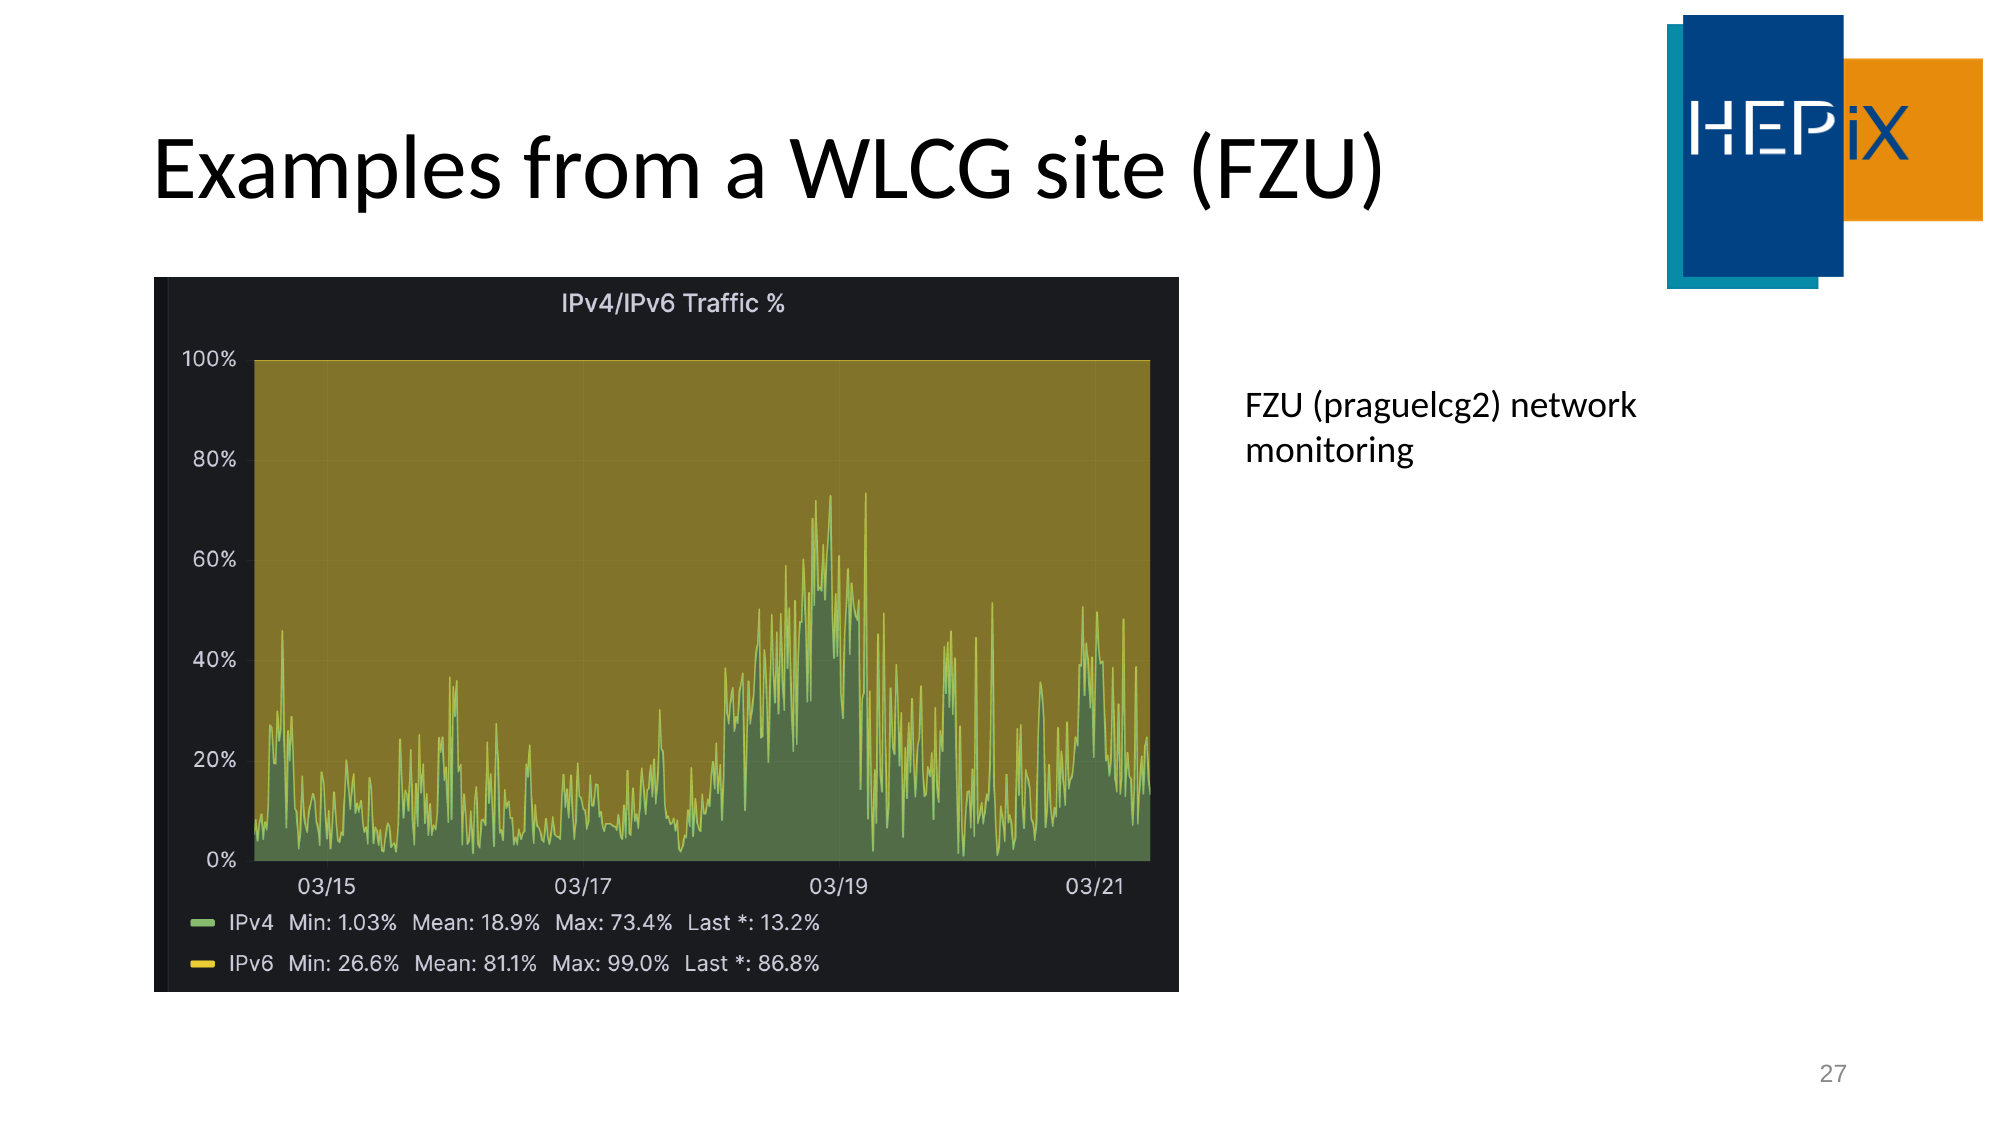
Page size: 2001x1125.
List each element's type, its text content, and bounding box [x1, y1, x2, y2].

text_box FZU (praguelcg2) network monitoring [1230, 364, 1786, 485]
picture [154, 277, 1179, 992]
title Examples from a WLCG site (FZU) [137, 59, 1863, 278]
picture [1667, 15, 1983, 289]
slide_number <number> [1412, 1042, 1863, 1103]
